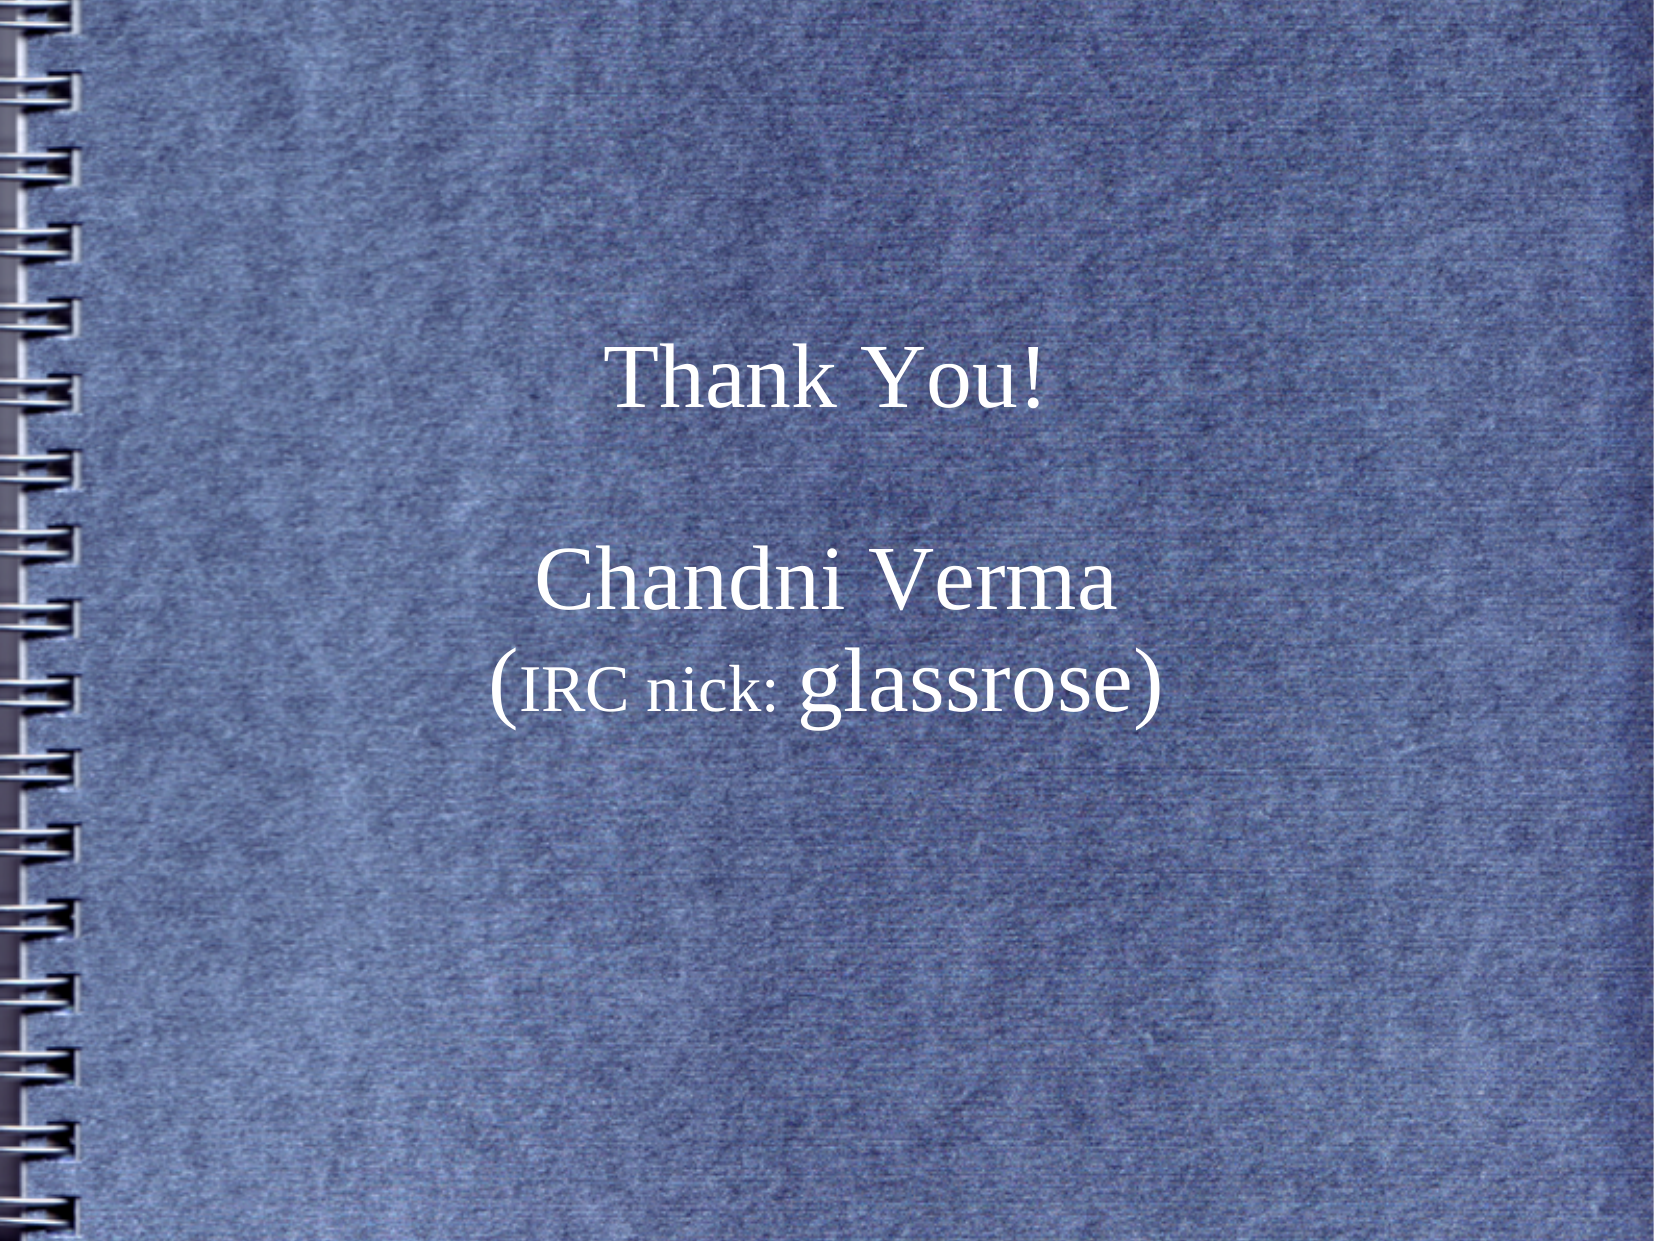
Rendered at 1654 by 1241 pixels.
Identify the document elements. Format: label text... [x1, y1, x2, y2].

subtitle Thank You! Chandni Verma (IRC nick: glassrose) [82, 49, 1571, 1109]
picture [0, 0, 1654, 1241]
